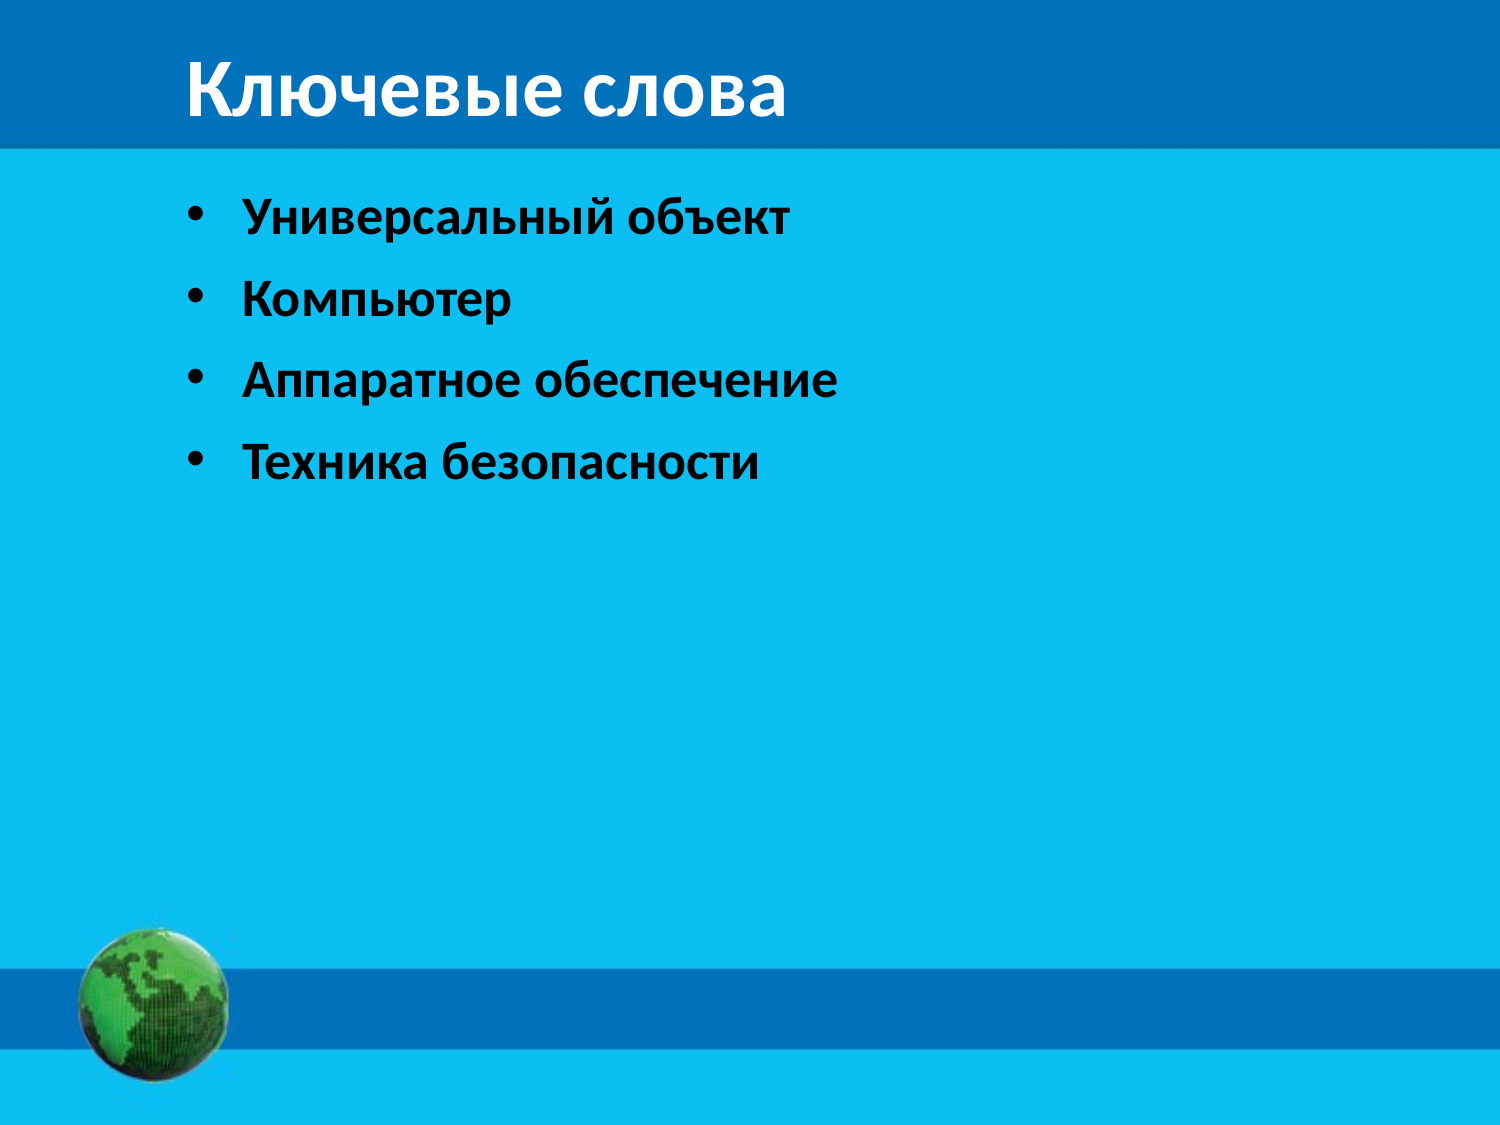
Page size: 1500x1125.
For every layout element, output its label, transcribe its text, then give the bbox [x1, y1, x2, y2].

picture [0, 0, 1500, 146]
title Ключевые слова [171, 30, 1425, 135]
list Универсальный объект Компьютер Аппаратное обеспечение Техника безопасности [171, 172, 1425, 1005]
picture [0, 924, 1500, 1084]
